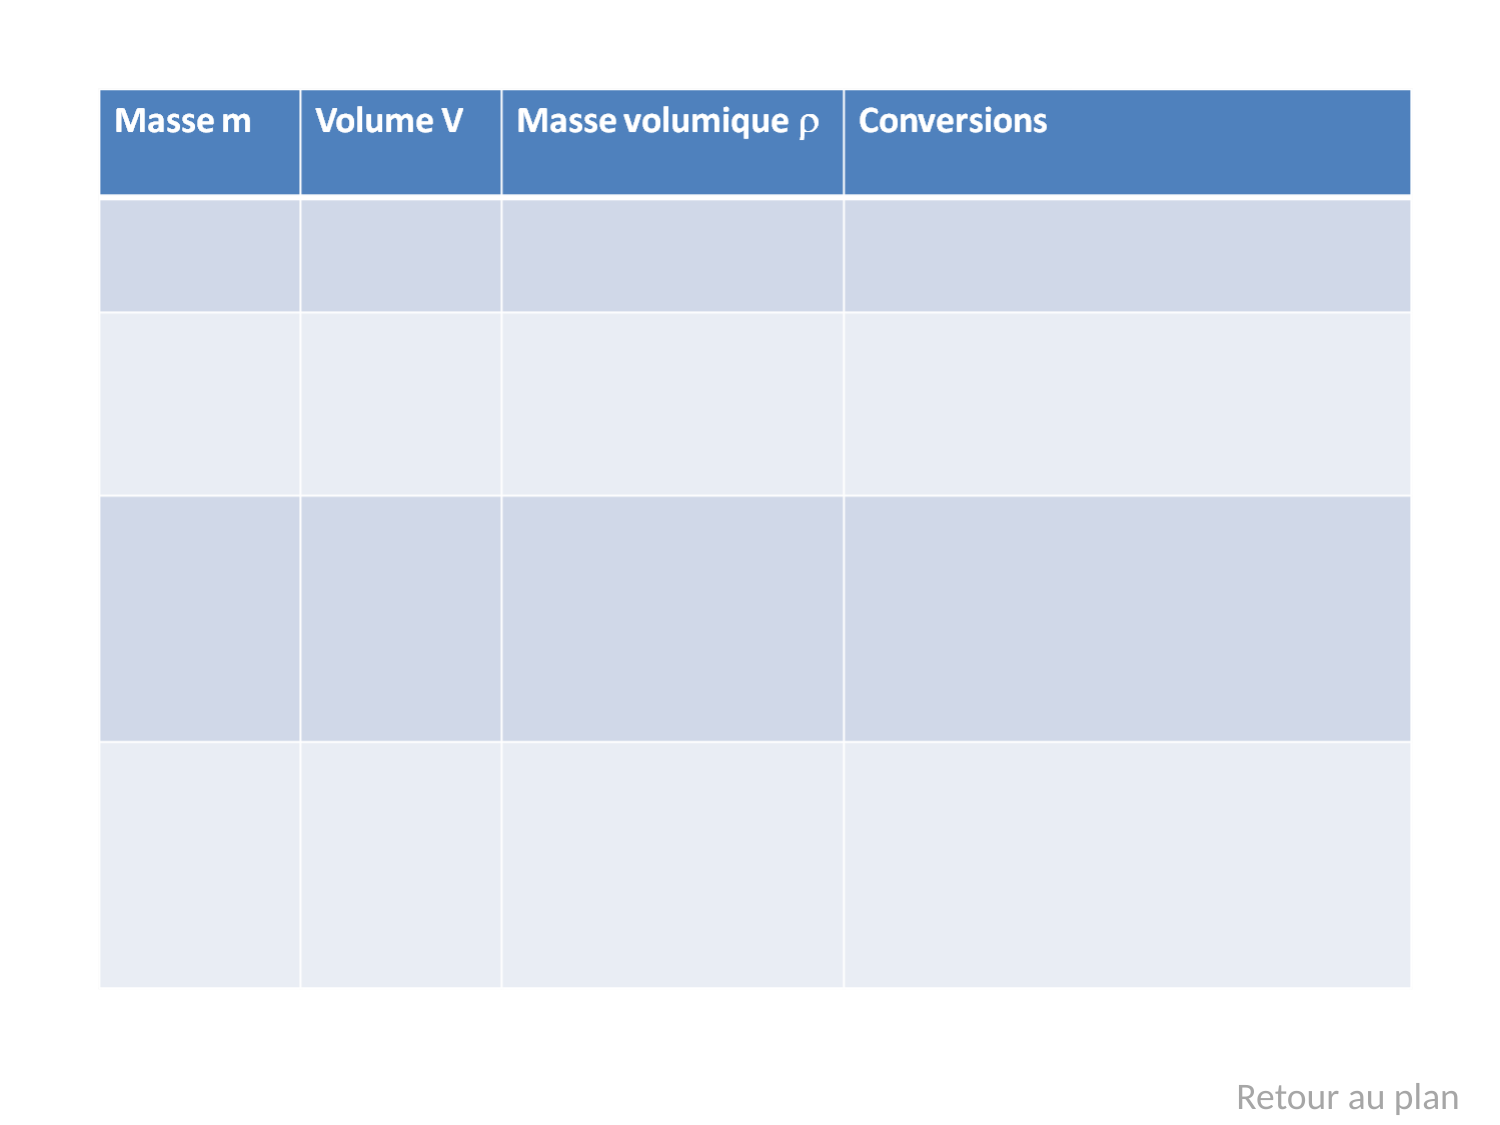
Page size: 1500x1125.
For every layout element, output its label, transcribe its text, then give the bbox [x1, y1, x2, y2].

text_box Retour au plan [1221, 1064, 1476, 1125]
picture [87, 77, 1423, 1001]
